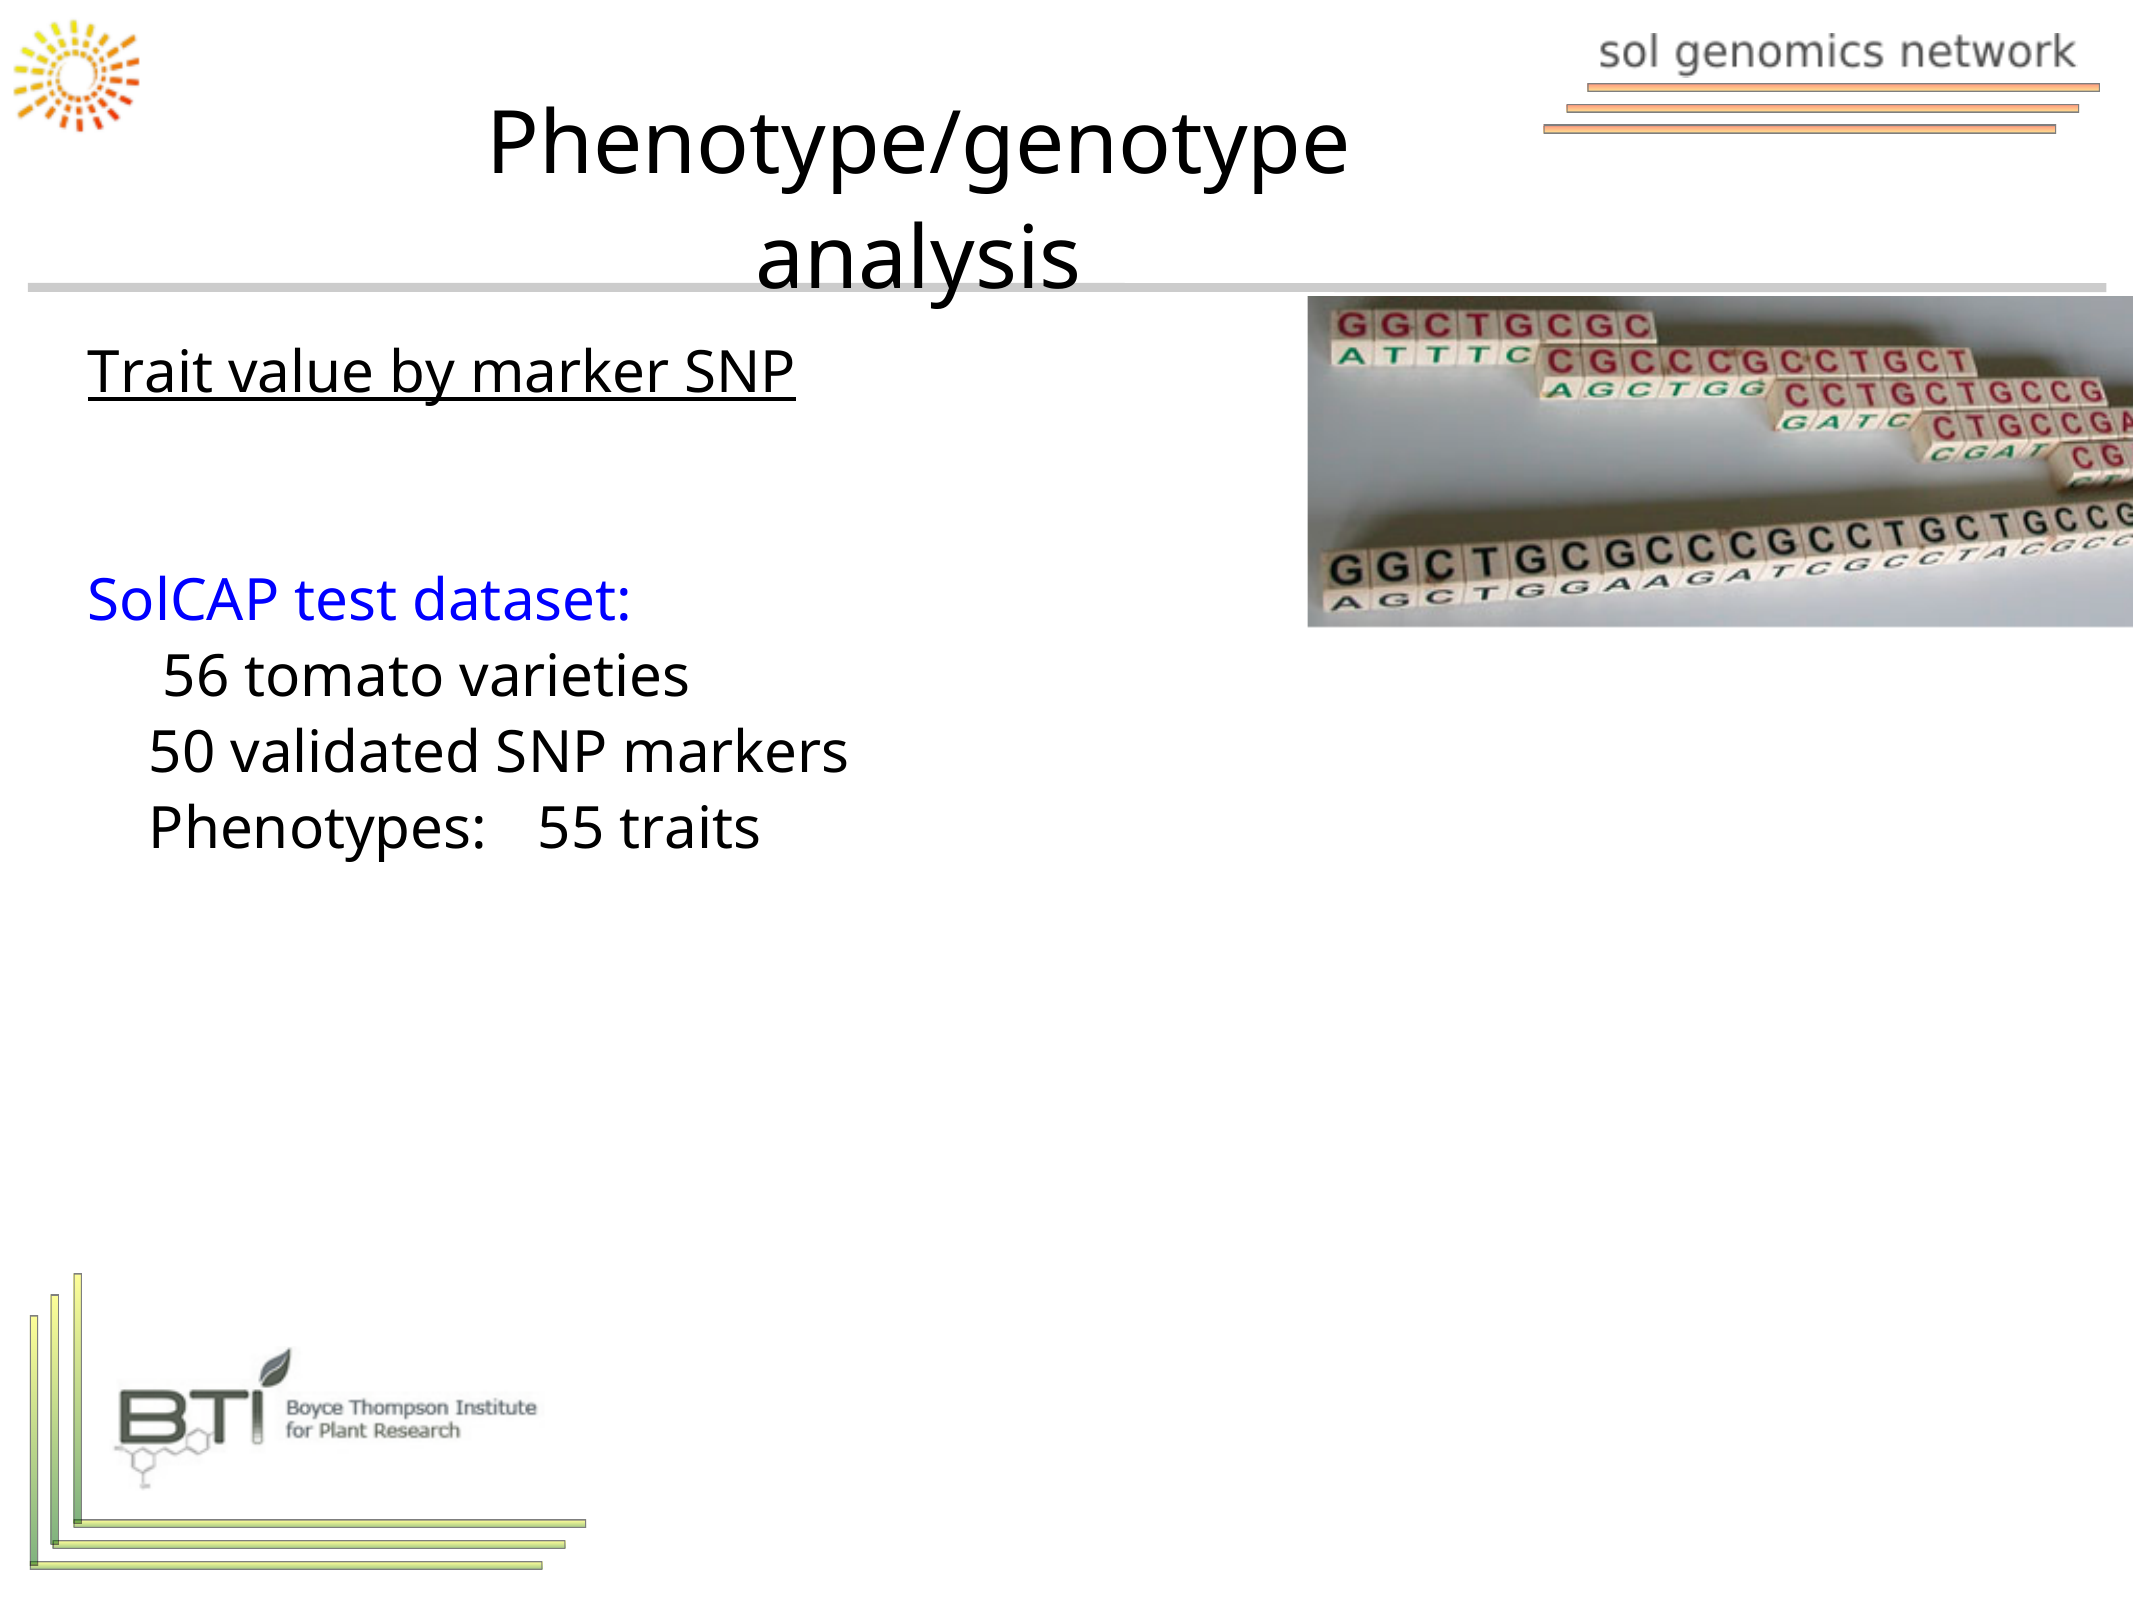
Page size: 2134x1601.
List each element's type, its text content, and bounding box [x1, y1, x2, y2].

text_box [1566, 104, 2080, 113]
text_box [1543, 124, 2057, 134]
text_box [50, 1294, 566, 1549]
text_box [73, 1273, 587, 1528]
text_box Trait value by marker SNP SolCAP test dataset: 56 tomato varieties 50 validated SNP markers Phenotypes: 55 traits [73, 324, 1311, 792]
text_box [29, 1315, 543, 1570]
picture [1597, 33, 2078, 78]
text_box [1587, 83, 2100, 92]
picture [109, 1346, 551, 1493]
picture [4, 6, 150, 151]
picture [1307, 296, 2133, 638]
text_box Phenotype/genotype analysis [300, 75, 1538, 191]
